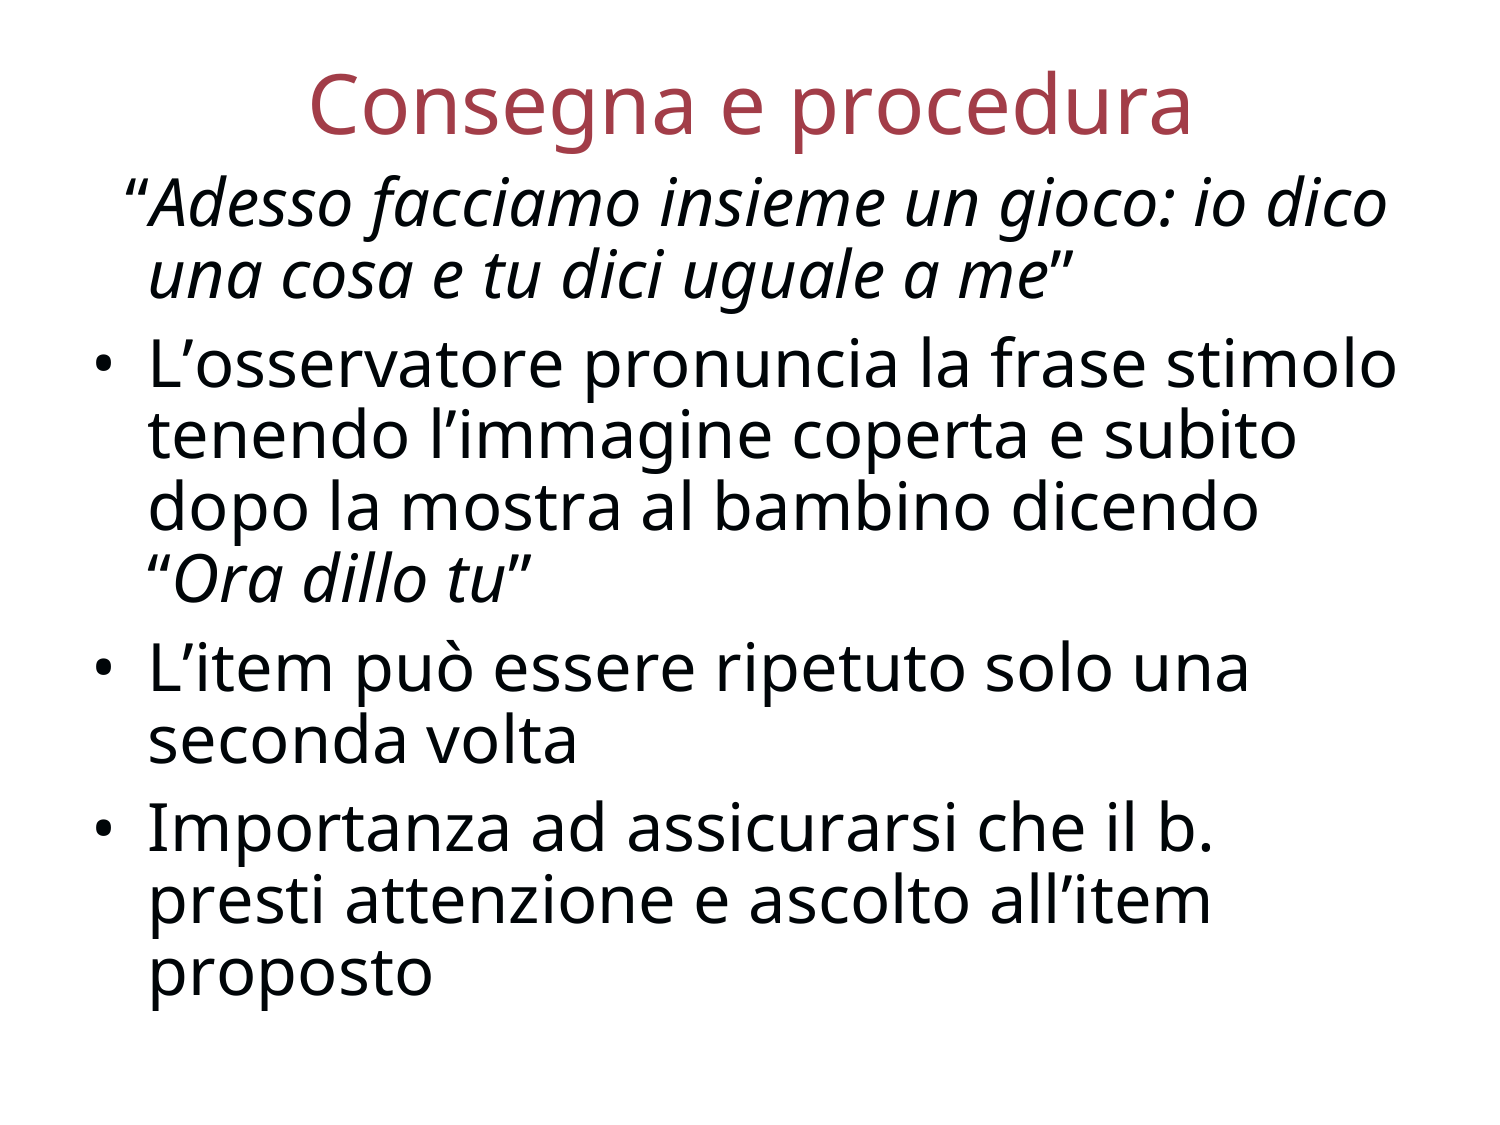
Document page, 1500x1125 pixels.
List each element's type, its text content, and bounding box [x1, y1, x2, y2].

list Consegna e procedura “Adesso facciamo insieme un gioco: io dico una cosa e tu dici uguale a me” L’osservatore pronuncia la frase stimolo tenendo l’immagine coperta e subito dopo la mostra al bambino dicendo “Ora dillo tu” L’item può essere ripetuto solo una seconda volta Importanza ad assicurarsi che il b. presti attenzione e ascolto all’item proposto [76, 54, 1427, 1059]
